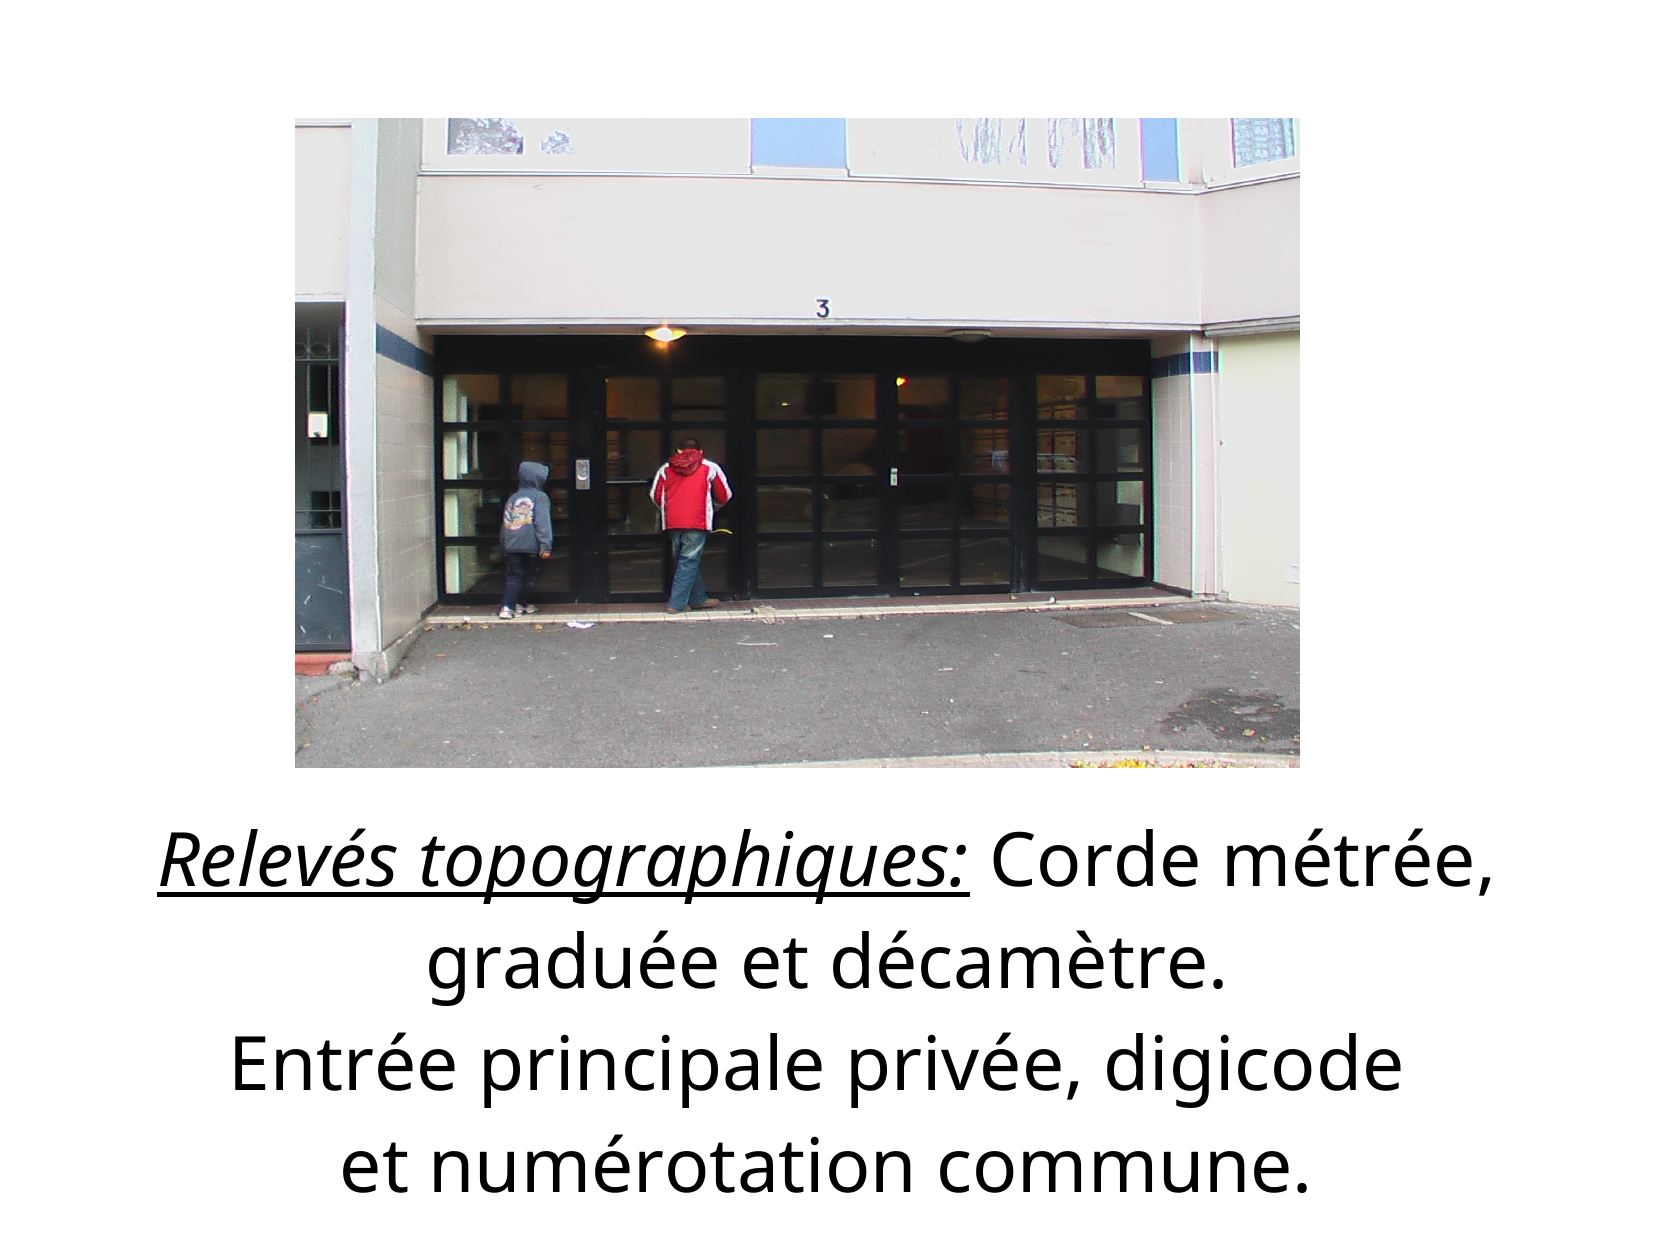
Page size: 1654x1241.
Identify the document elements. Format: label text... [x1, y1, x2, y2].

title Relevés topographiques: Corde métrée, graduée et décamètre. Entrée principale privée, digicode et numérotation commune. [82, 767, 1571, 1241]
picture [295, 118, 1300, 768]
